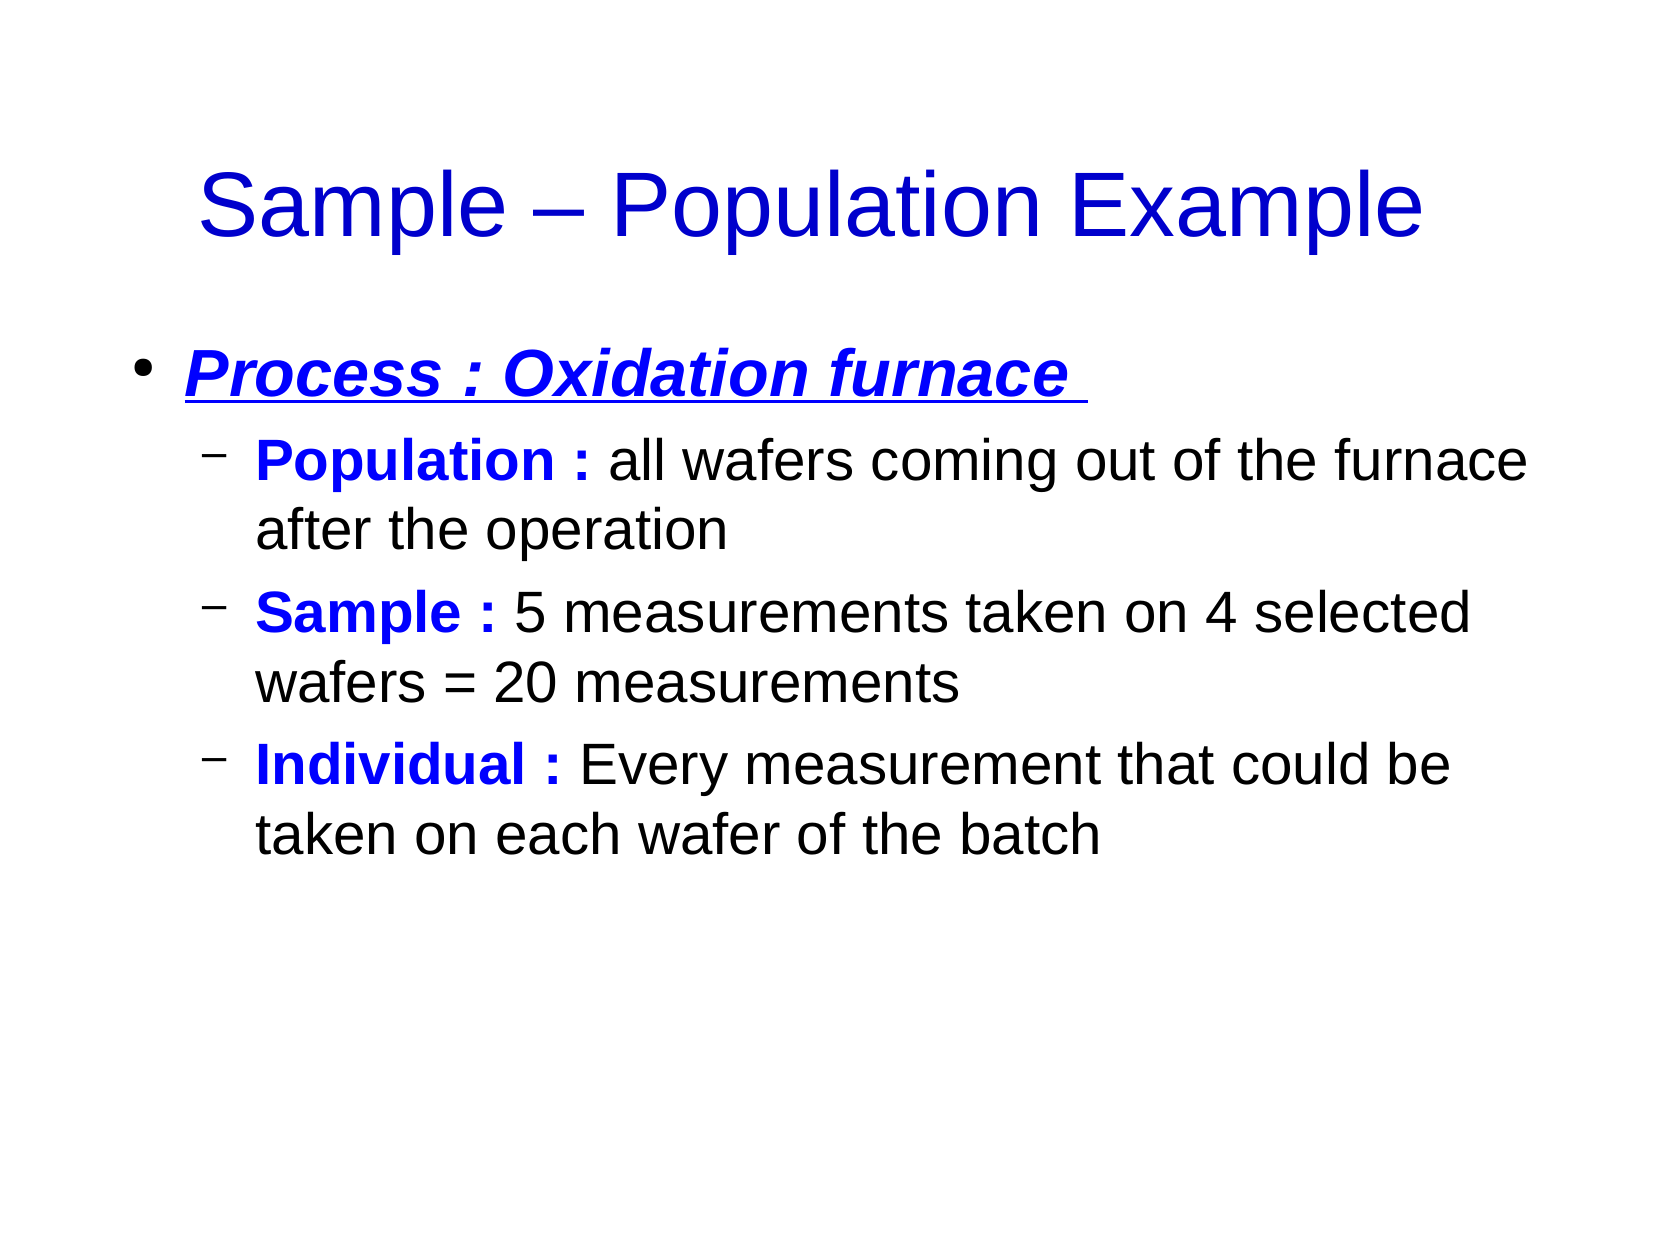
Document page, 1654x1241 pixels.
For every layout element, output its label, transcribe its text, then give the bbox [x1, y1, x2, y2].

title Sample – Population Example [81, 137, 1544, 263]
list Process : Oxidation furnace Population : all wafers coming out of the furnace after the operation Sample : 5 measurements taken on 4 selected wafers = 20 measurements Individual : Every measurement that could be taken on each wafer of the batch [98, 321, 1562, 1065]
